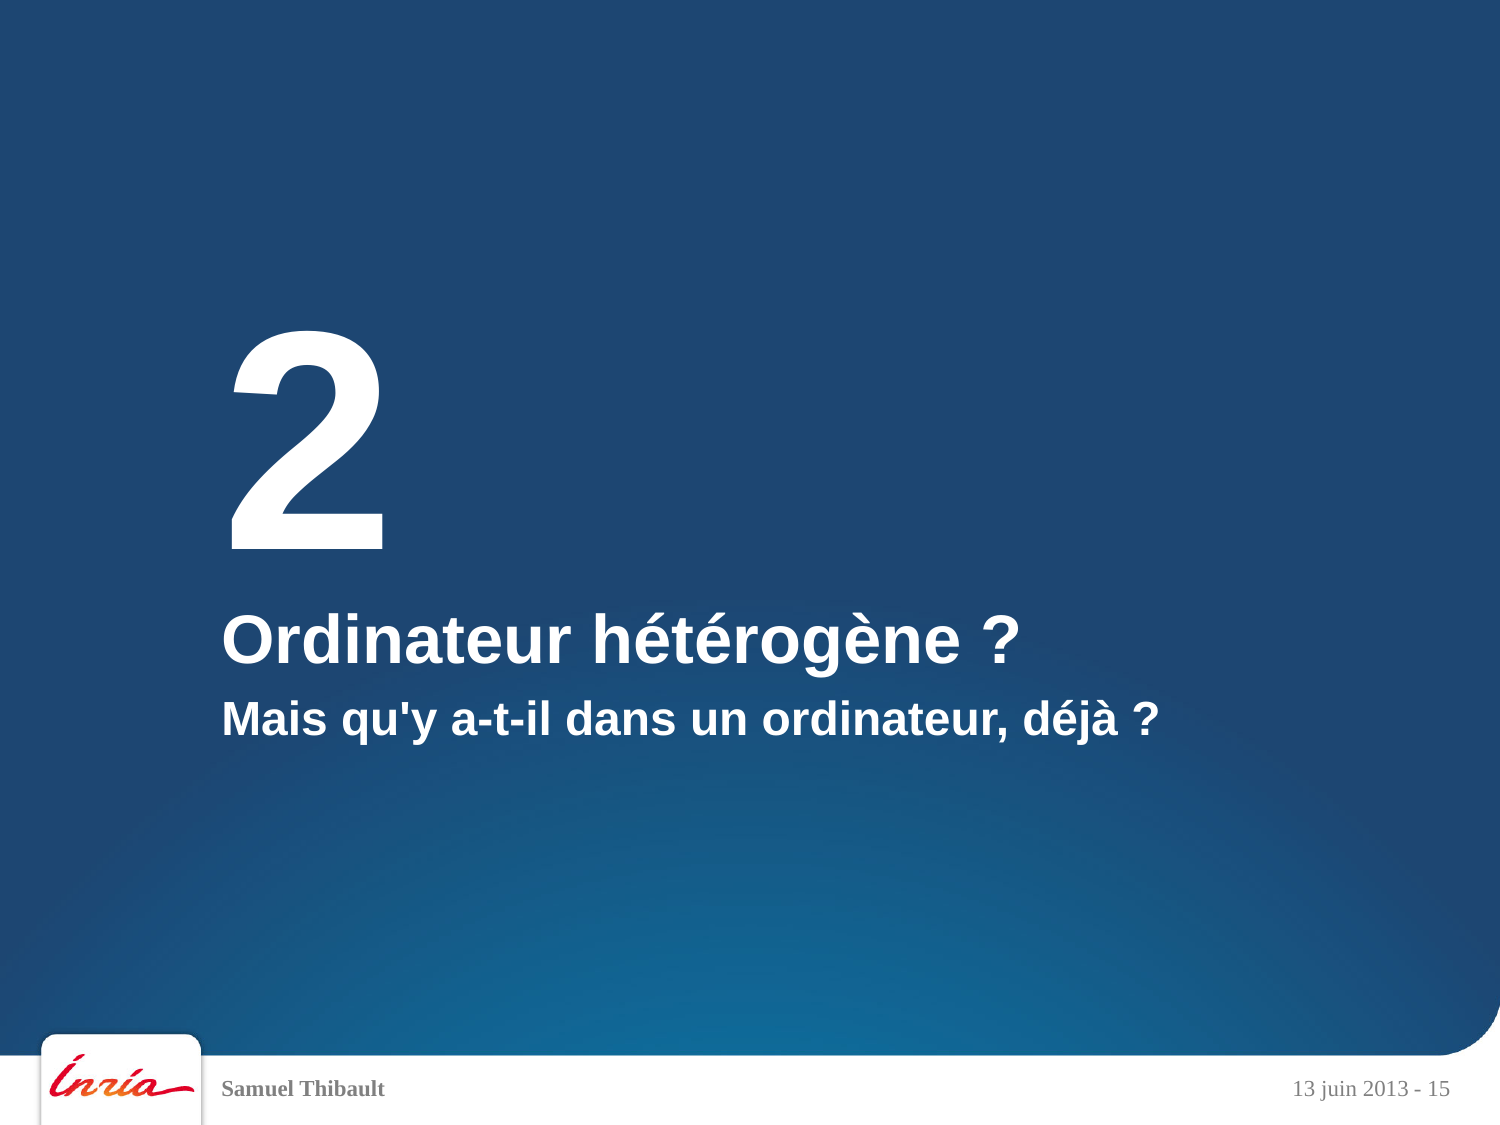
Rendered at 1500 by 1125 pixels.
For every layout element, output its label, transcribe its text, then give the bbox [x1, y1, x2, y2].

subtitle Mais qu'y a-t-il dans un ordinateur, déjà ? [221, 687, 1450, 1051]
picture [0, 0, 1500, 1125]
title Ordinateur hétérogène ? [221, 562, 1450, 677]
text_box 2 [221, 264, 751, 621]
